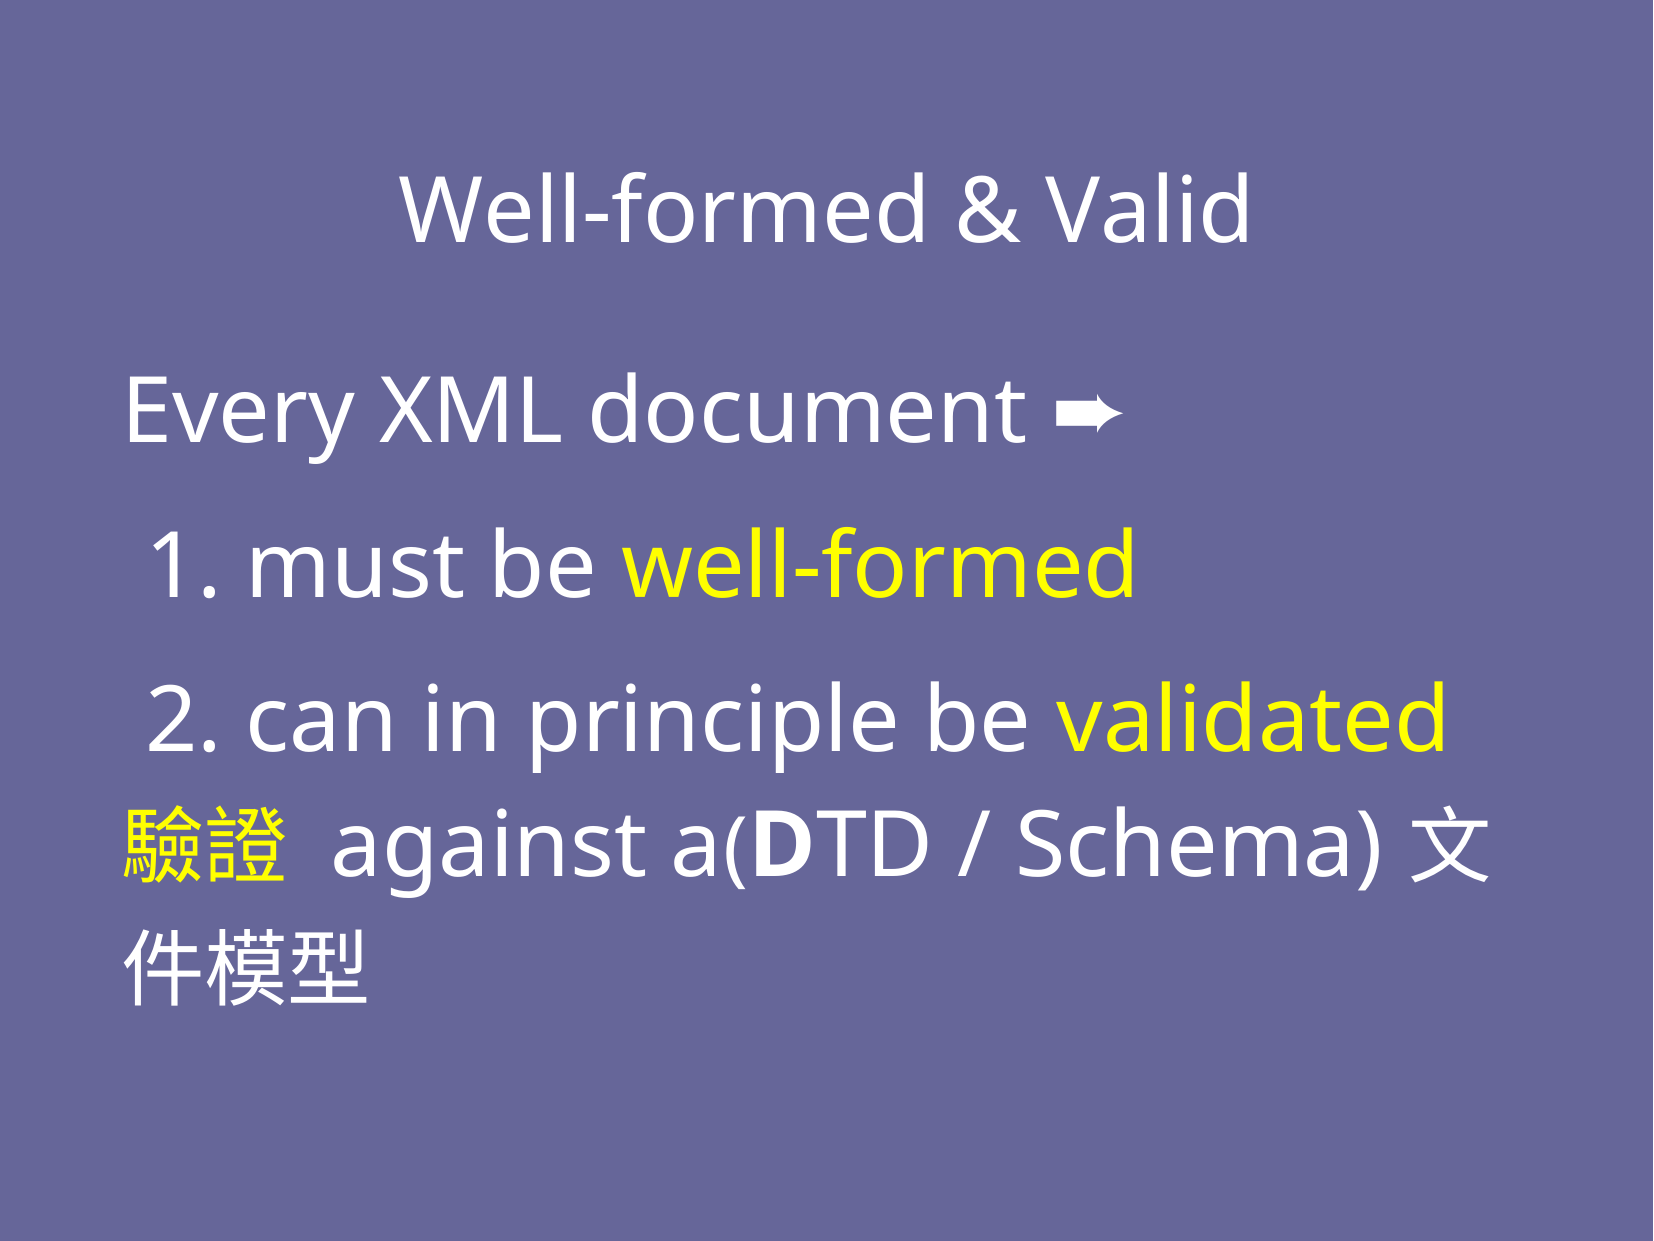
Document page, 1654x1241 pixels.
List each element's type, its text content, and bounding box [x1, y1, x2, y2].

list Every XML document ➨ 1. must be well-formed 2. can in principle be validated 驗證 against a(DTD / Schema)文件模型 [121, 344, 1534, 1127]
title Well-formed & Valid [121, 102, 1534, 311]
